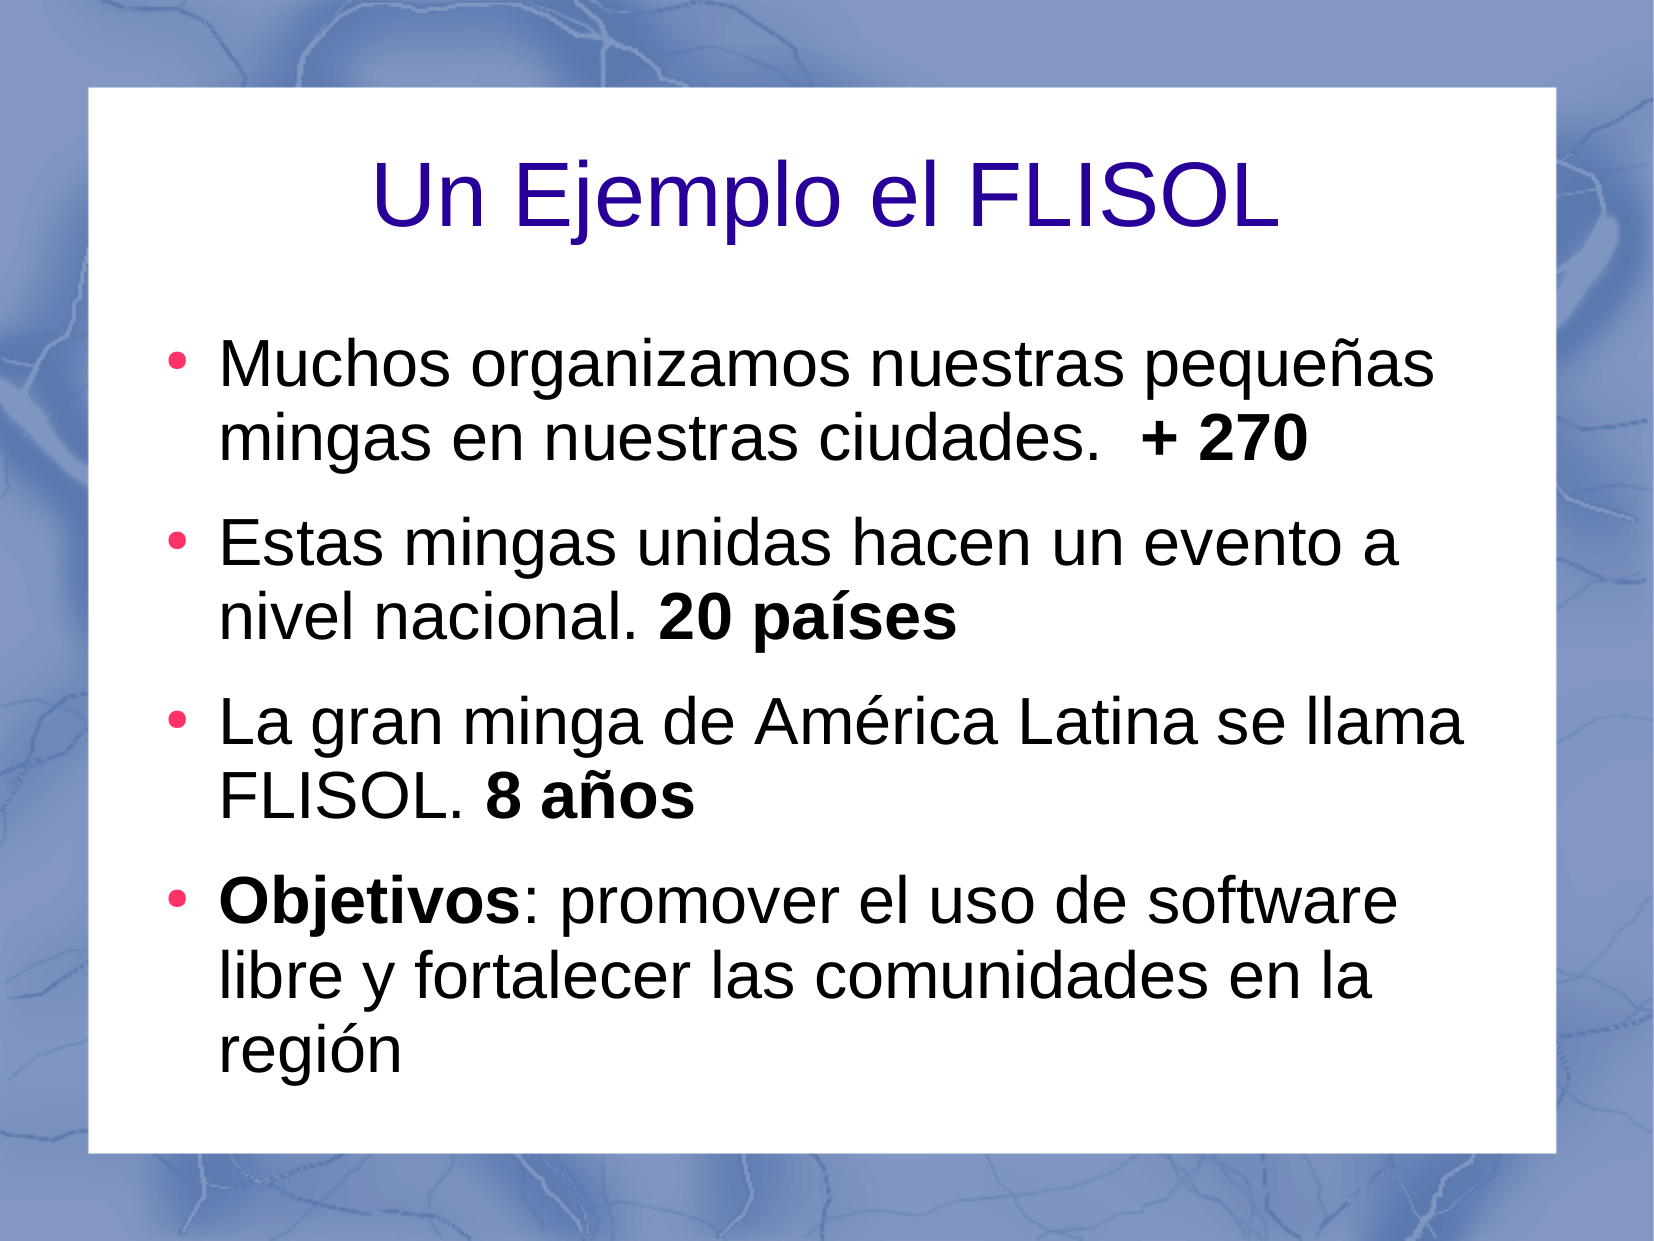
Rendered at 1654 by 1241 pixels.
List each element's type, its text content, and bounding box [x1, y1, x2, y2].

picture [0, 0, 1654, 1241]
list Muchos organizamos nuestras pequeñas mingas en nuestras ciudades. + 270 Estas mingas unidas hacen un evento a nivel nacional. 20 países La gran minga de América Latina se llama FLISOL. 8 años Objetivos: promover el uso de software libre y fortalecer las comunidades en la región [147, 325, 1506, 1088]
title Un Ejemplo el FLISOL [118, 90, 1536, 298]
